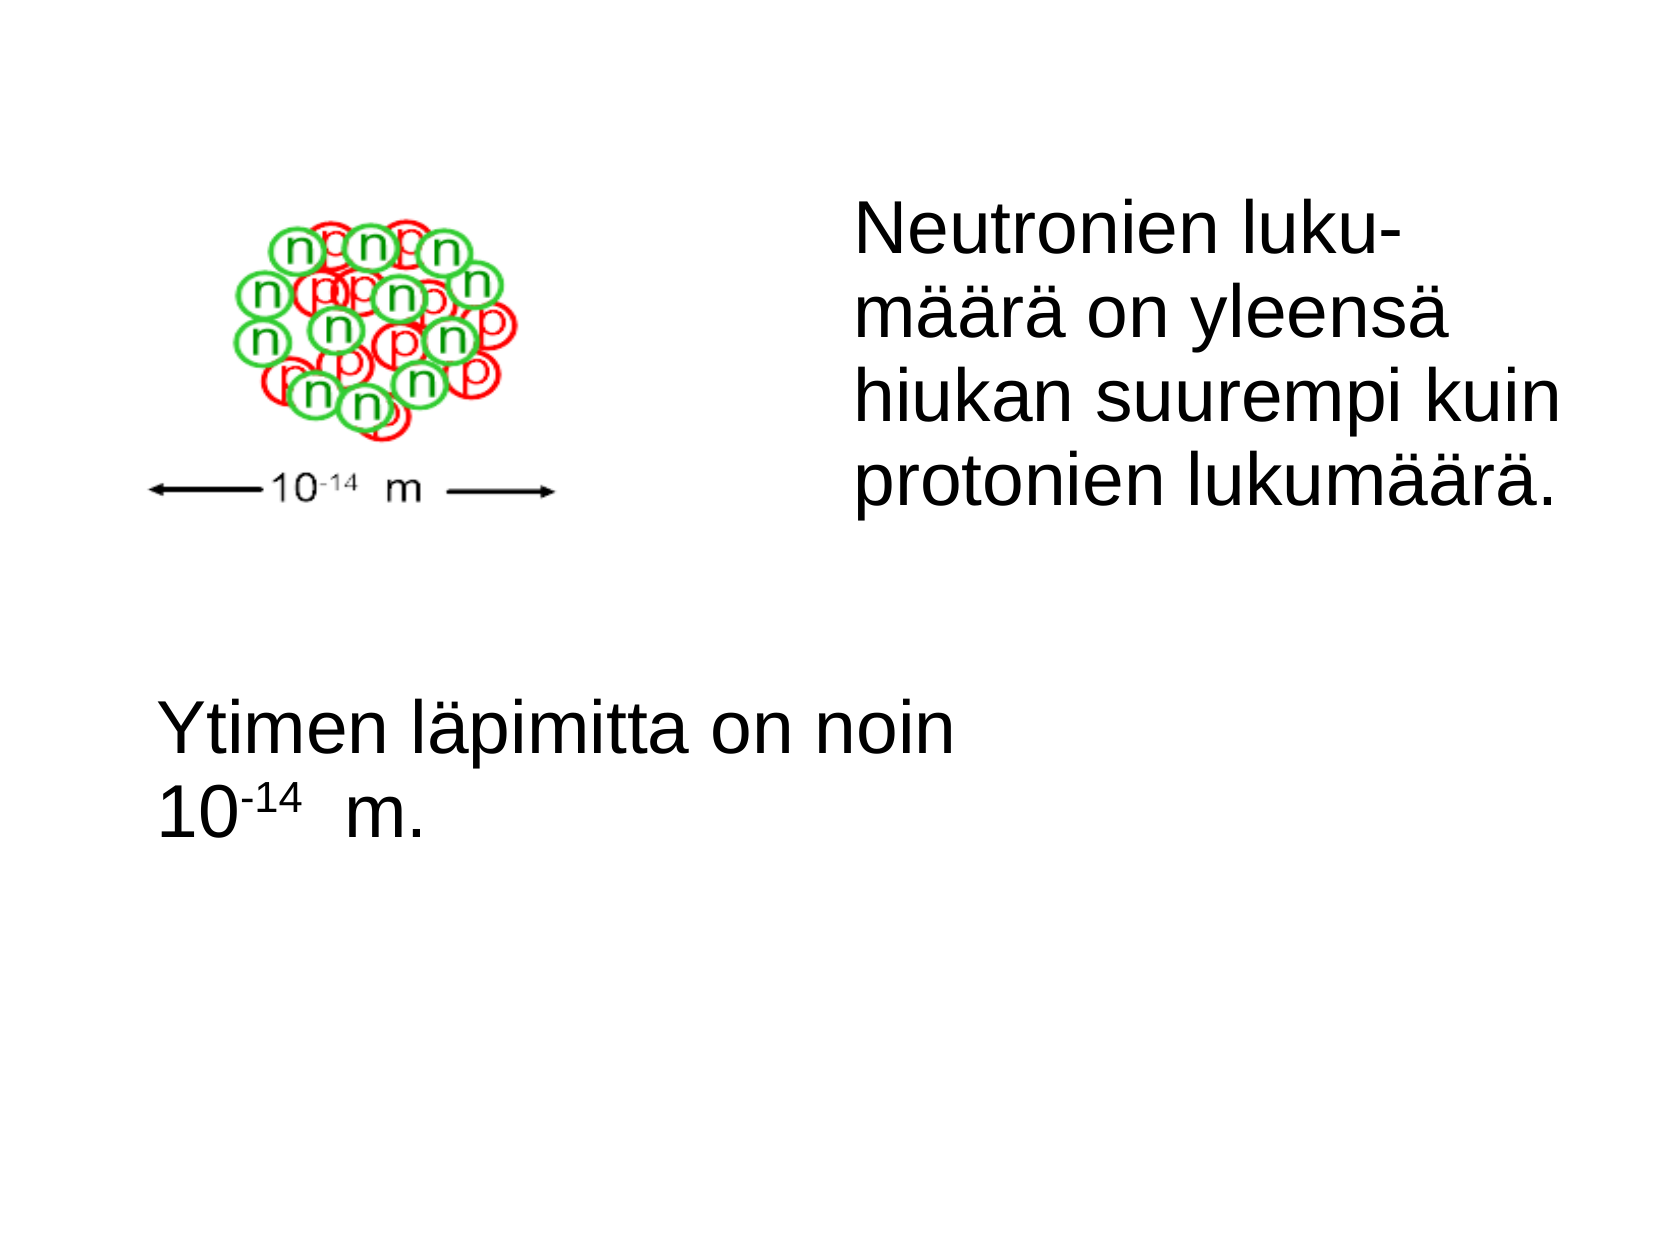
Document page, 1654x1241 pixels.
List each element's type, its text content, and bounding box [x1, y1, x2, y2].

text_box Ytimen läpimitta on noin 10-14 m. [141, 678, 1028, 945]
text_box Neutronien luku-määrä on yleensä hiukan suurempi kuin protonien lukumäärä. [838, 178, 1583, 532]
picture [118, 161, 622, 532]
